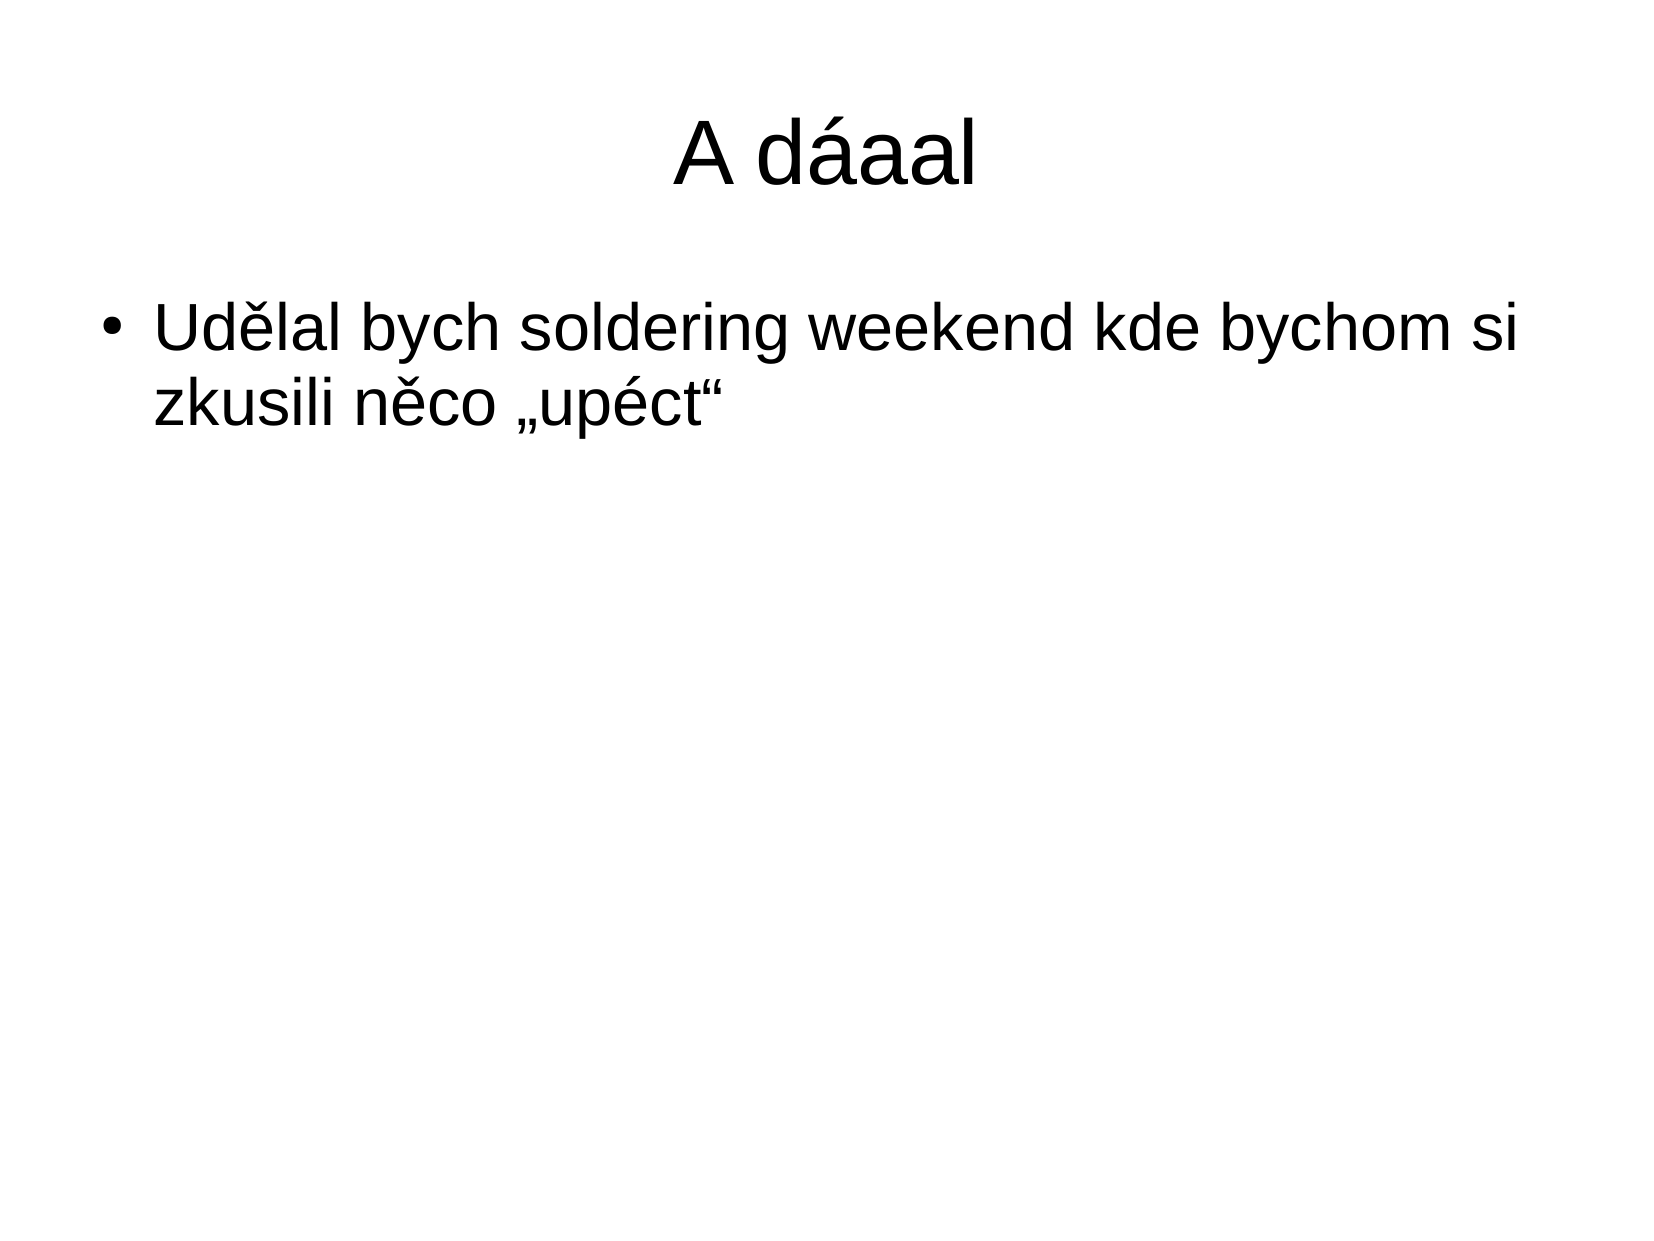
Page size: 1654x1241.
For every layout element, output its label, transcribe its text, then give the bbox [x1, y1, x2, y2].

title A dáaal [82, 49, 1571, 257]
list Udělal bych soldering weekend kde bychom si zkusili něco „upéct“ [82, 290, 1571, 1010]
